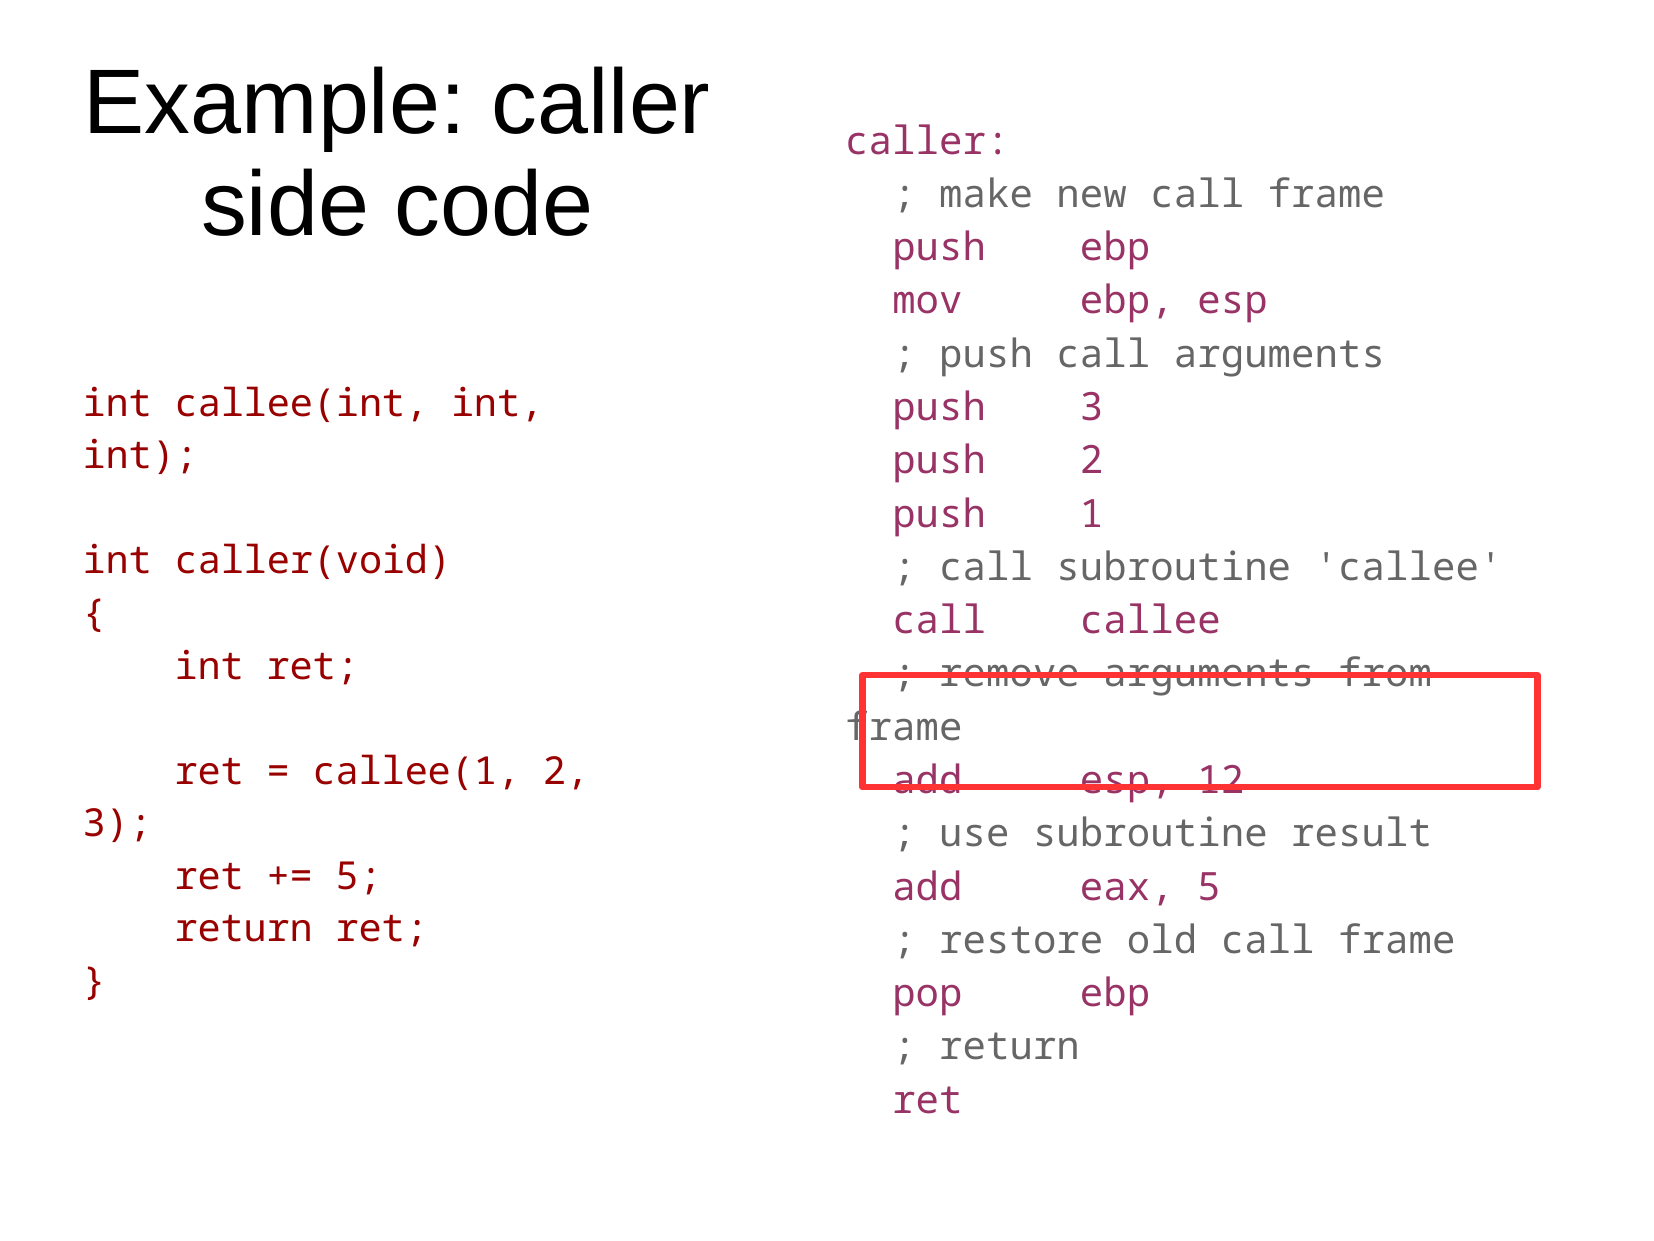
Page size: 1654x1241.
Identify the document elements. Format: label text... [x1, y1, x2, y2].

list int callee(int, int, int); int caller(void) { int ret; ret = callee(1, 2, 3); ret += 5; return ret; } [82, 375, 638, 1010]
list caller: ; make new call frame push ebp mov ebp, esp ; push call arguments push 3 push 2 push 1 ; call subroutine 'callee' call callee ; remove arguments from frame add esp, 12 ; use subroutine result add eax, 5 ; restore old call frame pop ebp ; return ret [845, 112, 1572, 1126]
title Example: caller side code [82, 49, 713, 257]
